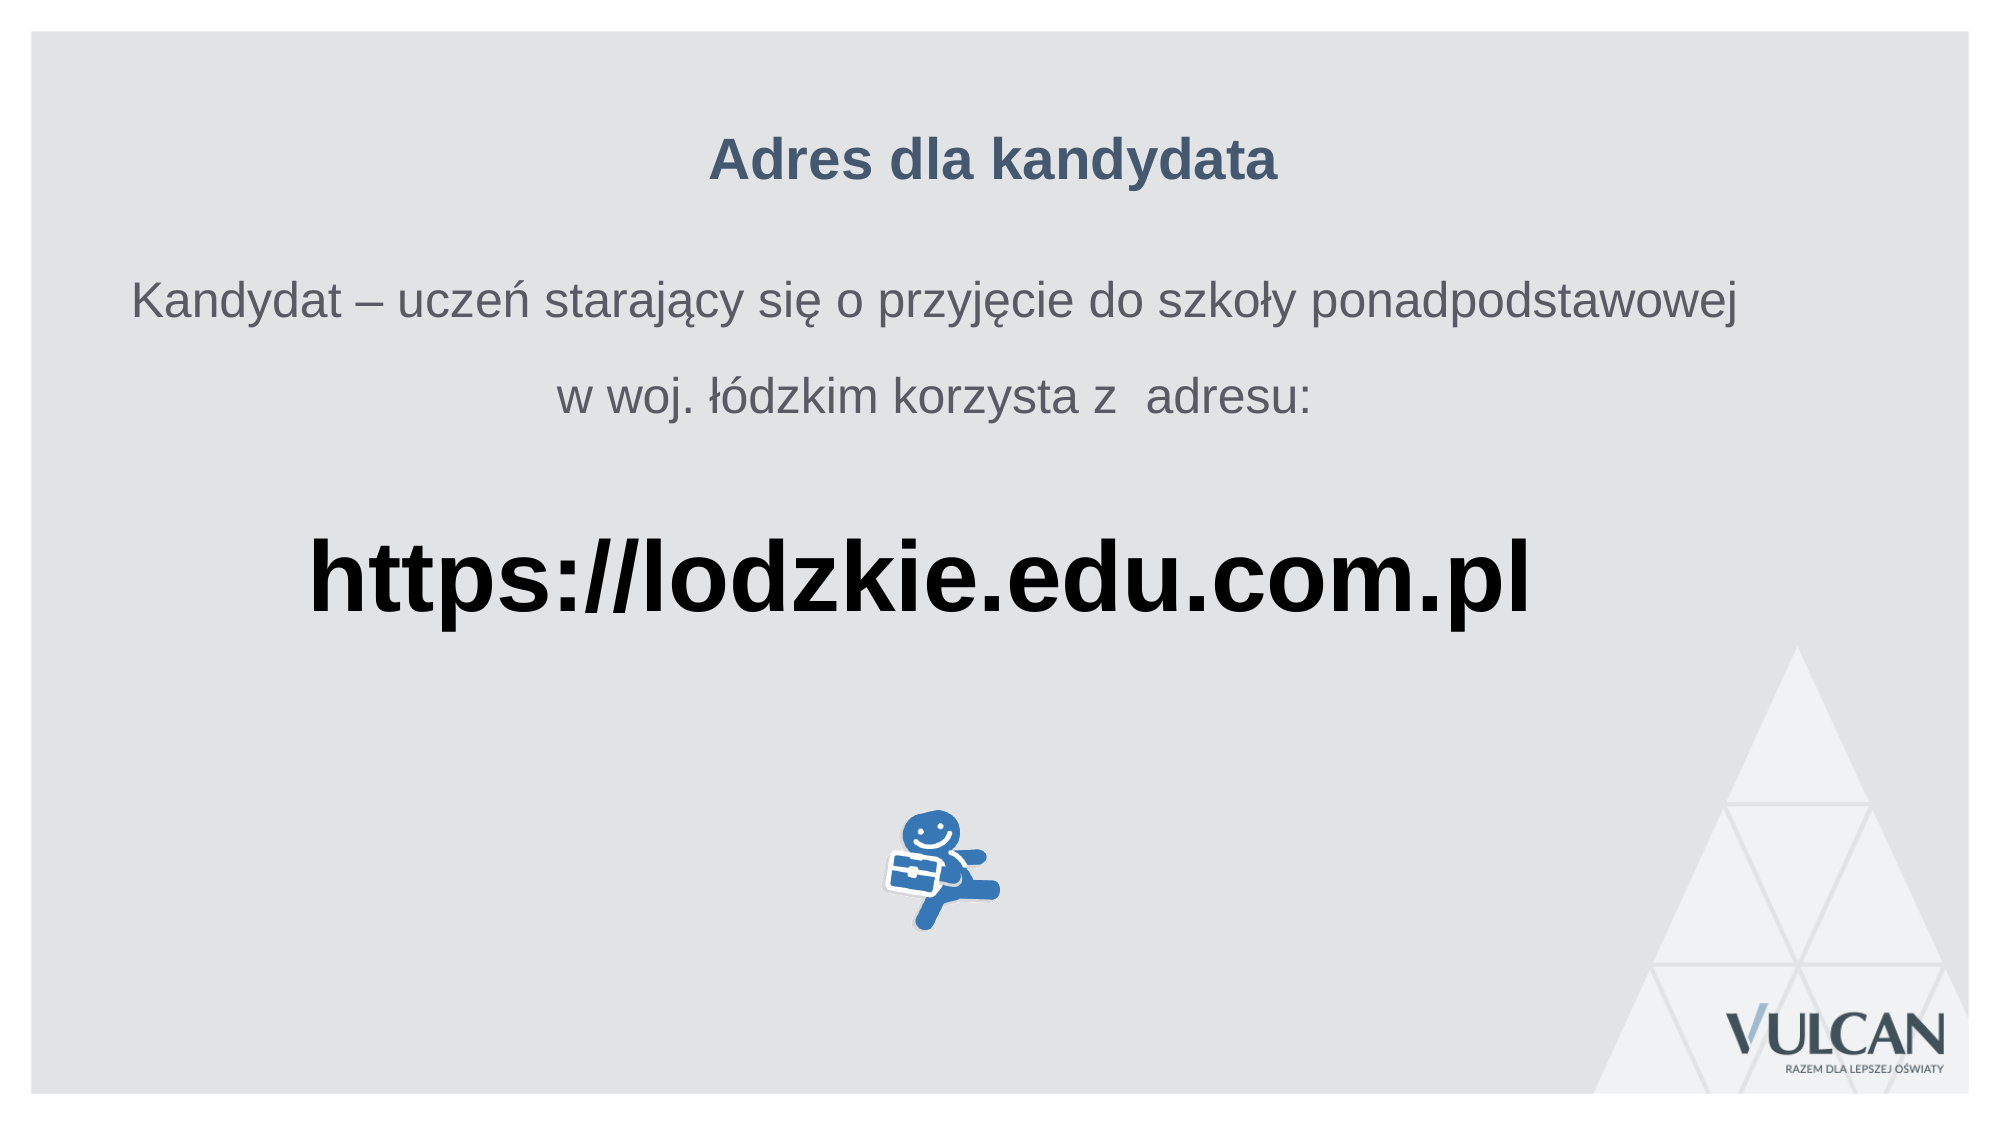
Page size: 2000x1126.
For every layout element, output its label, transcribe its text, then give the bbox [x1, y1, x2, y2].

list Kandydat – uczeń starający się o przyjęcie do szkoły ponadpodstawowej w woj. łódzkim korzysta z adresu: https://lodzkie.edu.com.pl [78, 231, 1792, 977]
picture [0, 0, 2000, 1125]
text_box Adres dla kandydata [314, 113, 1674, 273]
